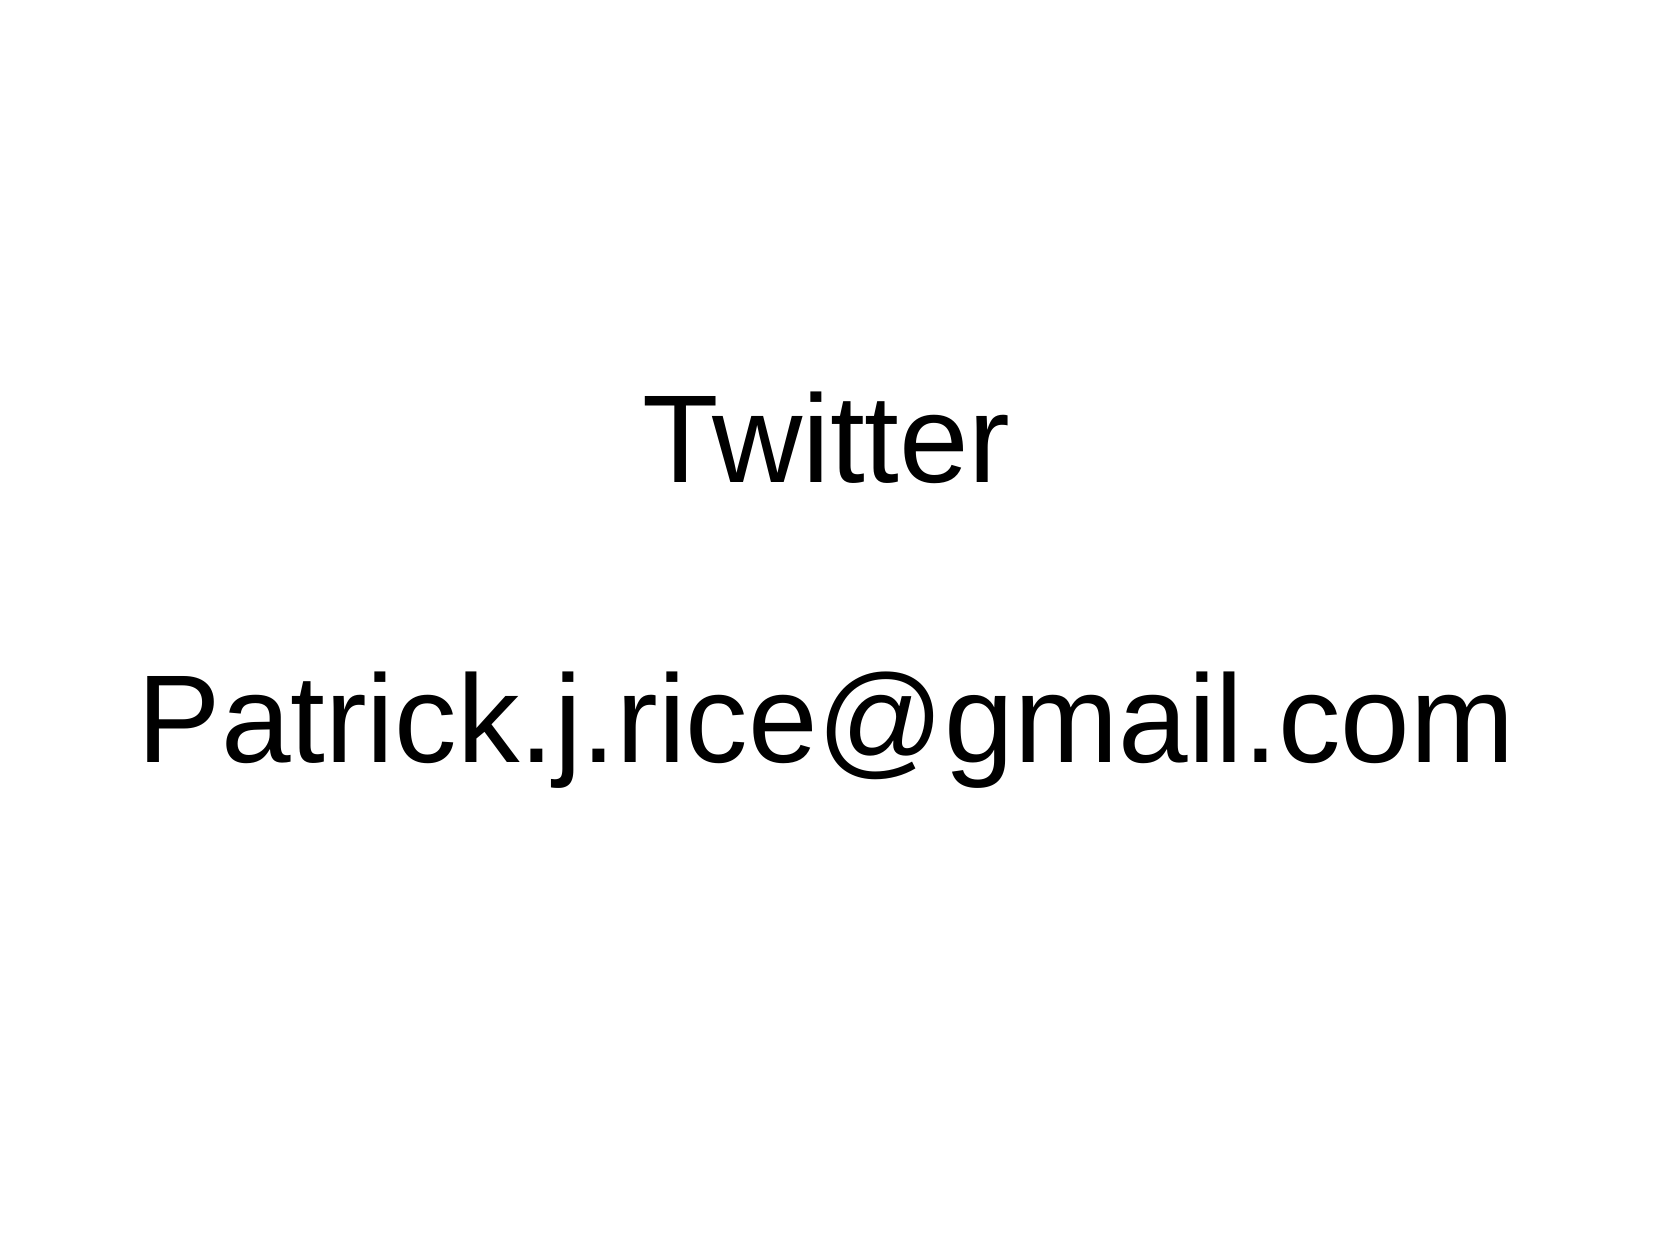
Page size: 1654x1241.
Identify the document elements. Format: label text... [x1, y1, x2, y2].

subtitle Twitter Patrick.j.rice@gmail.com [82, 56, 1571, 1102]
